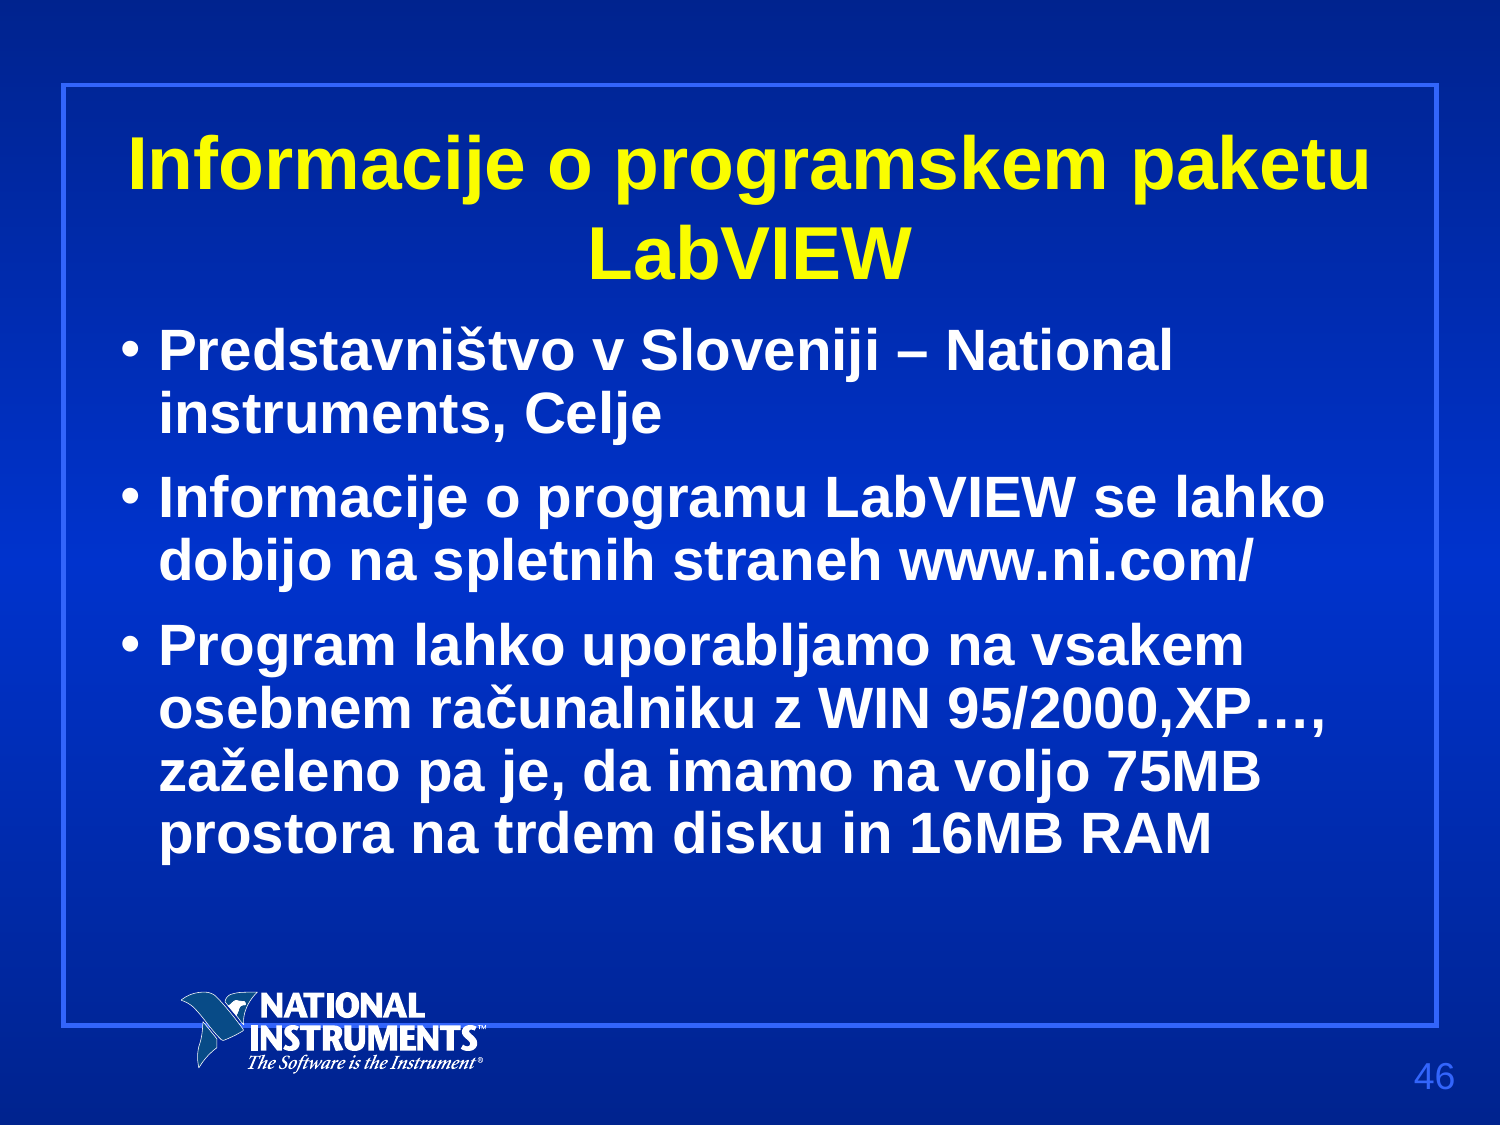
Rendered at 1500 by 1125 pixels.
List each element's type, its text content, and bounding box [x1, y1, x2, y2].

title Informacije o programskem paketu LabVIEW [83, 110, 1417, 301]
list Predstavništvo v Sloveniji – National instruments, Celje Informacije o programu LabVIEW se lahko dobijo na spletnih straneh www.ni.com/ Program lahko uporabljamo na vsakem osebnem računalniku z WIN 95/2000,XP…, zaželeno pa je, da imamo na voljo 75MB prostora na trdem disku in 16MB RAM [105, 312, 1373, 988]
